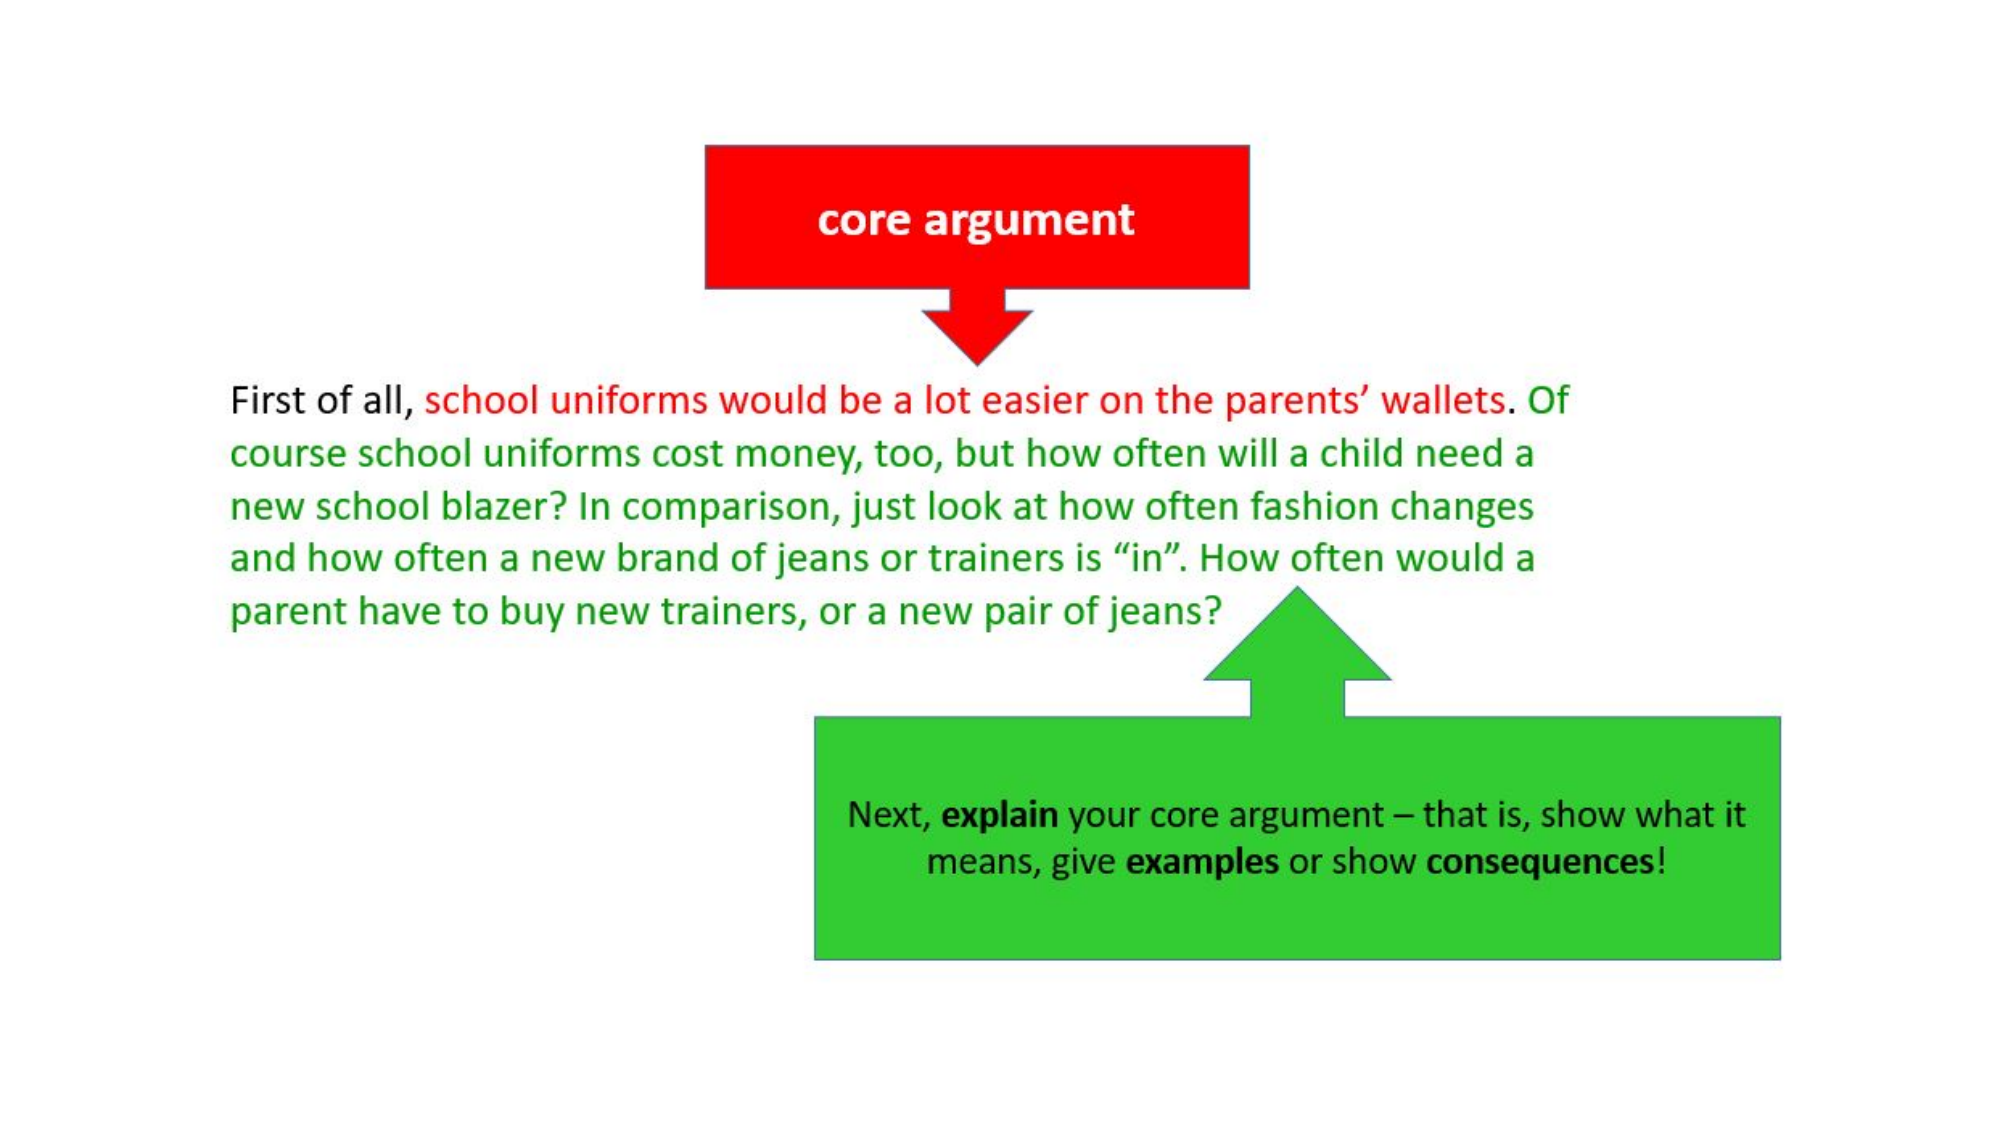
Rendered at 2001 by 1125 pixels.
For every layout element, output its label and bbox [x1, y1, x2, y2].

picture [84, 55, 1849, 1059]
